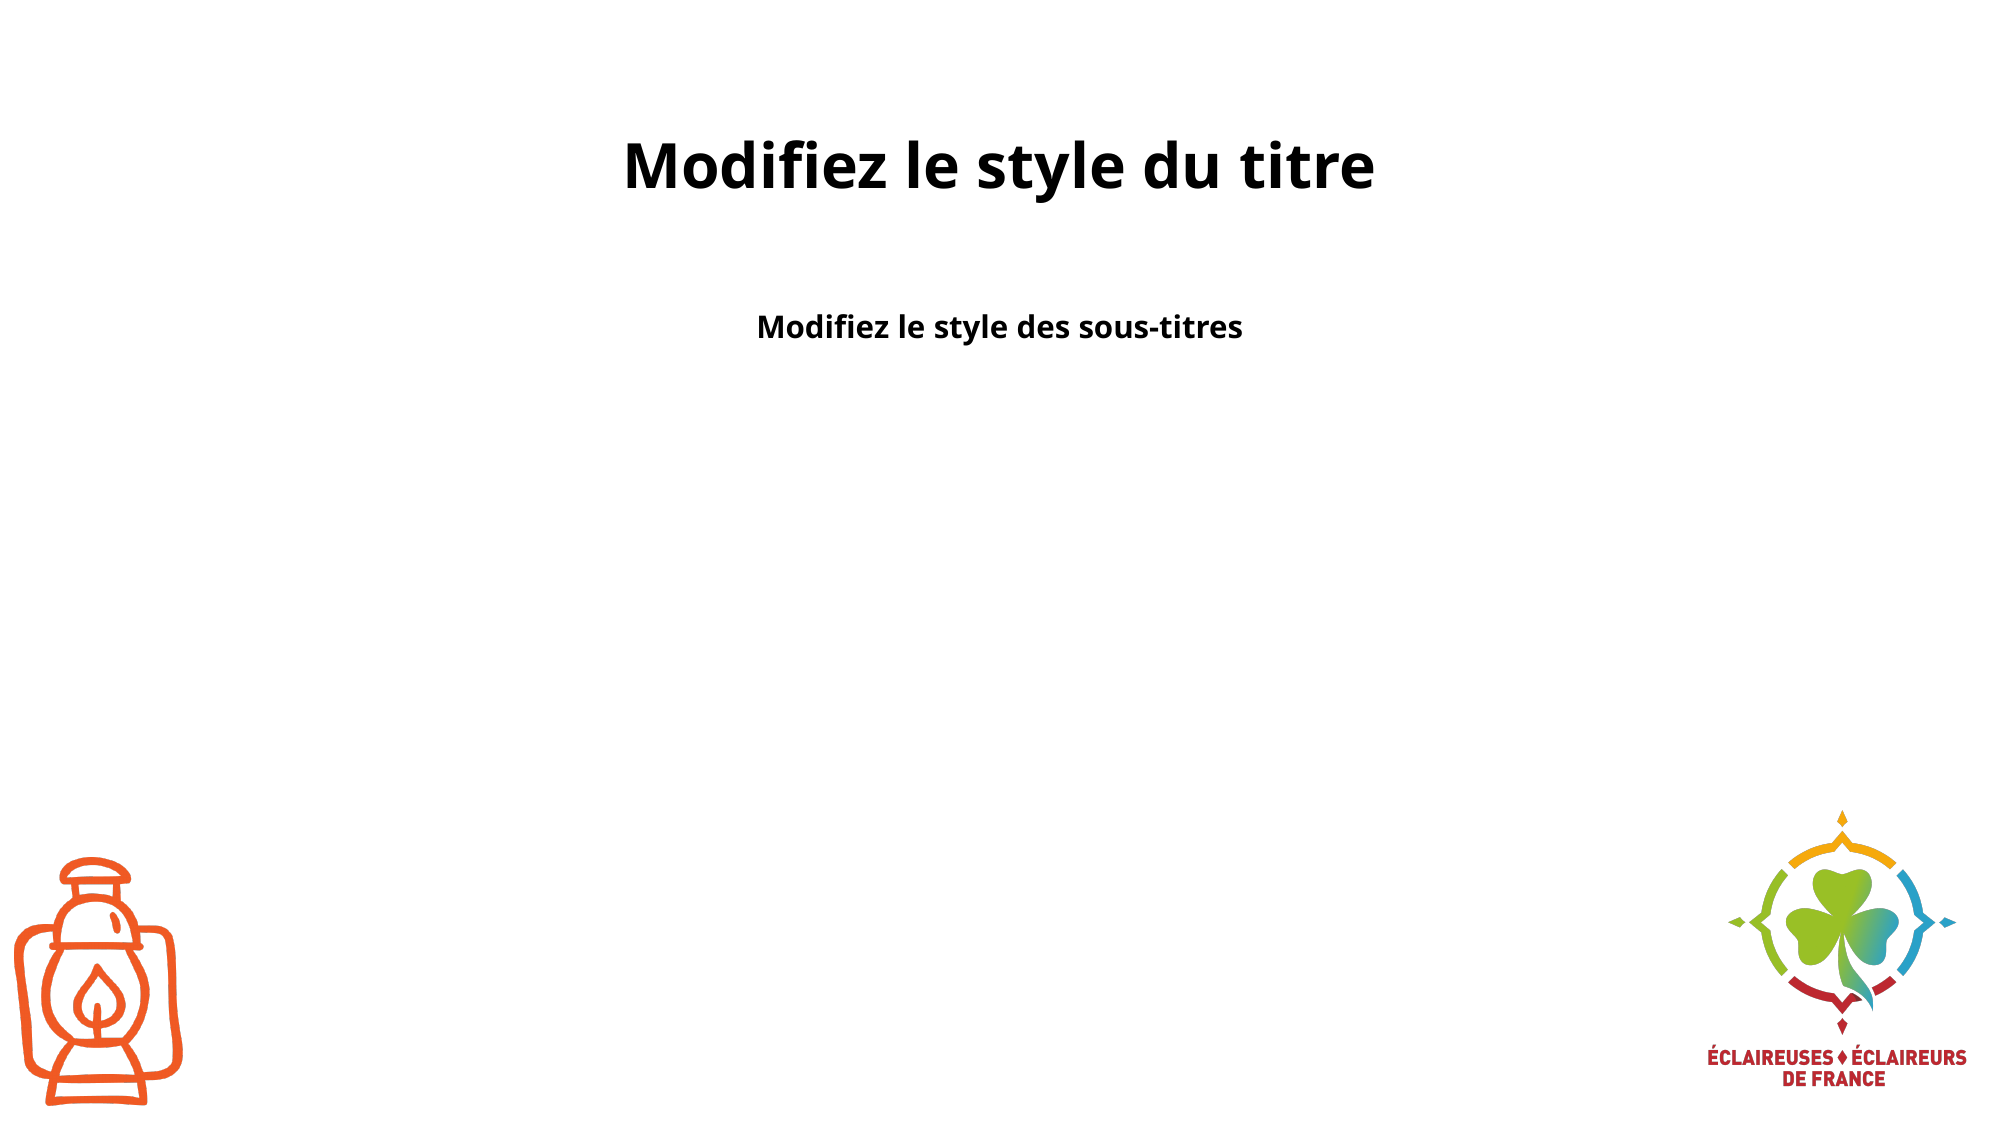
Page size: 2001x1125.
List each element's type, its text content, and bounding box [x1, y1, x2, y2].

text_box Modifiez le style du titre [137, 60, 1863, 277]
picture [14, 857, 183, 1106]
picture [1707, 808, 1968, 1092]
text_box Modifiez le style des sous-titres [137, 299, 1863, 1013]
